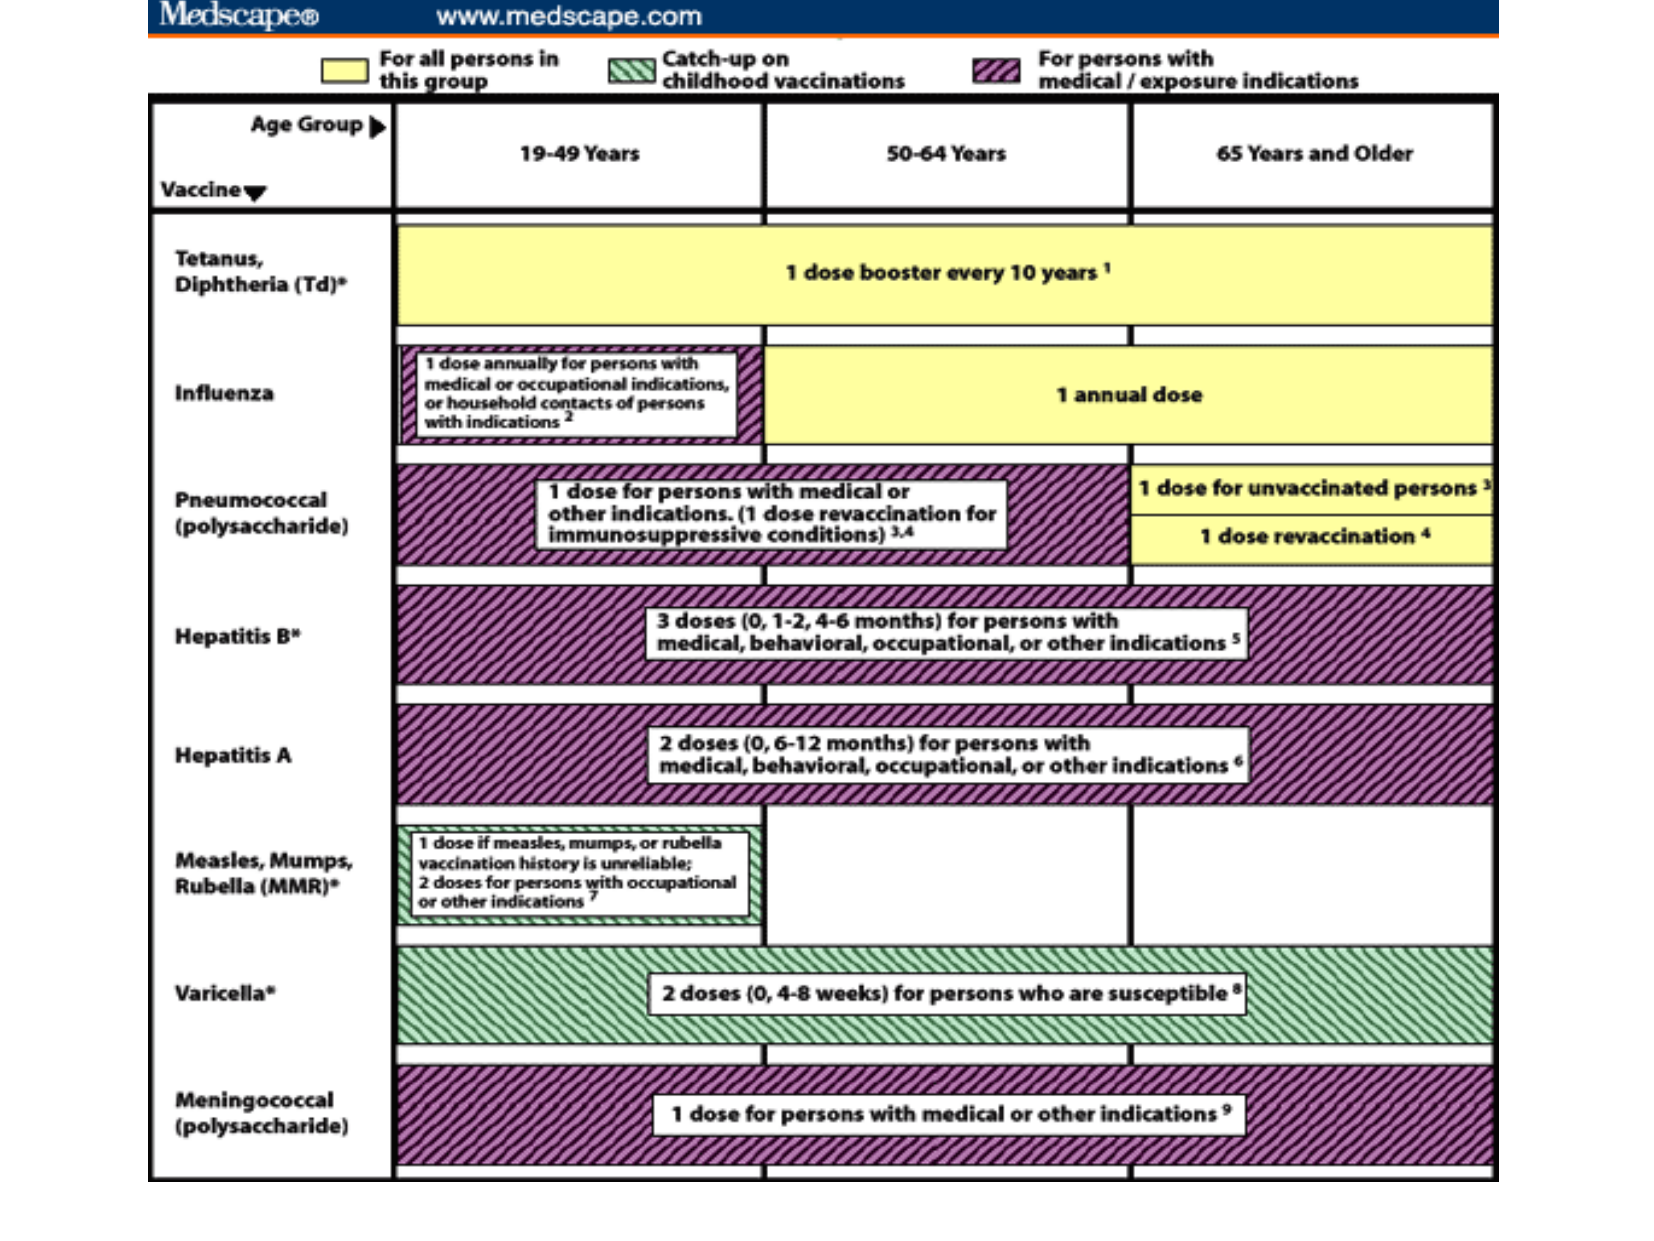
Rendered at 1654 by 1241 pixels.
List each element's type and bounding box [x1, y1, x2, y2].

picture [148, 0, 1499, 1182]
